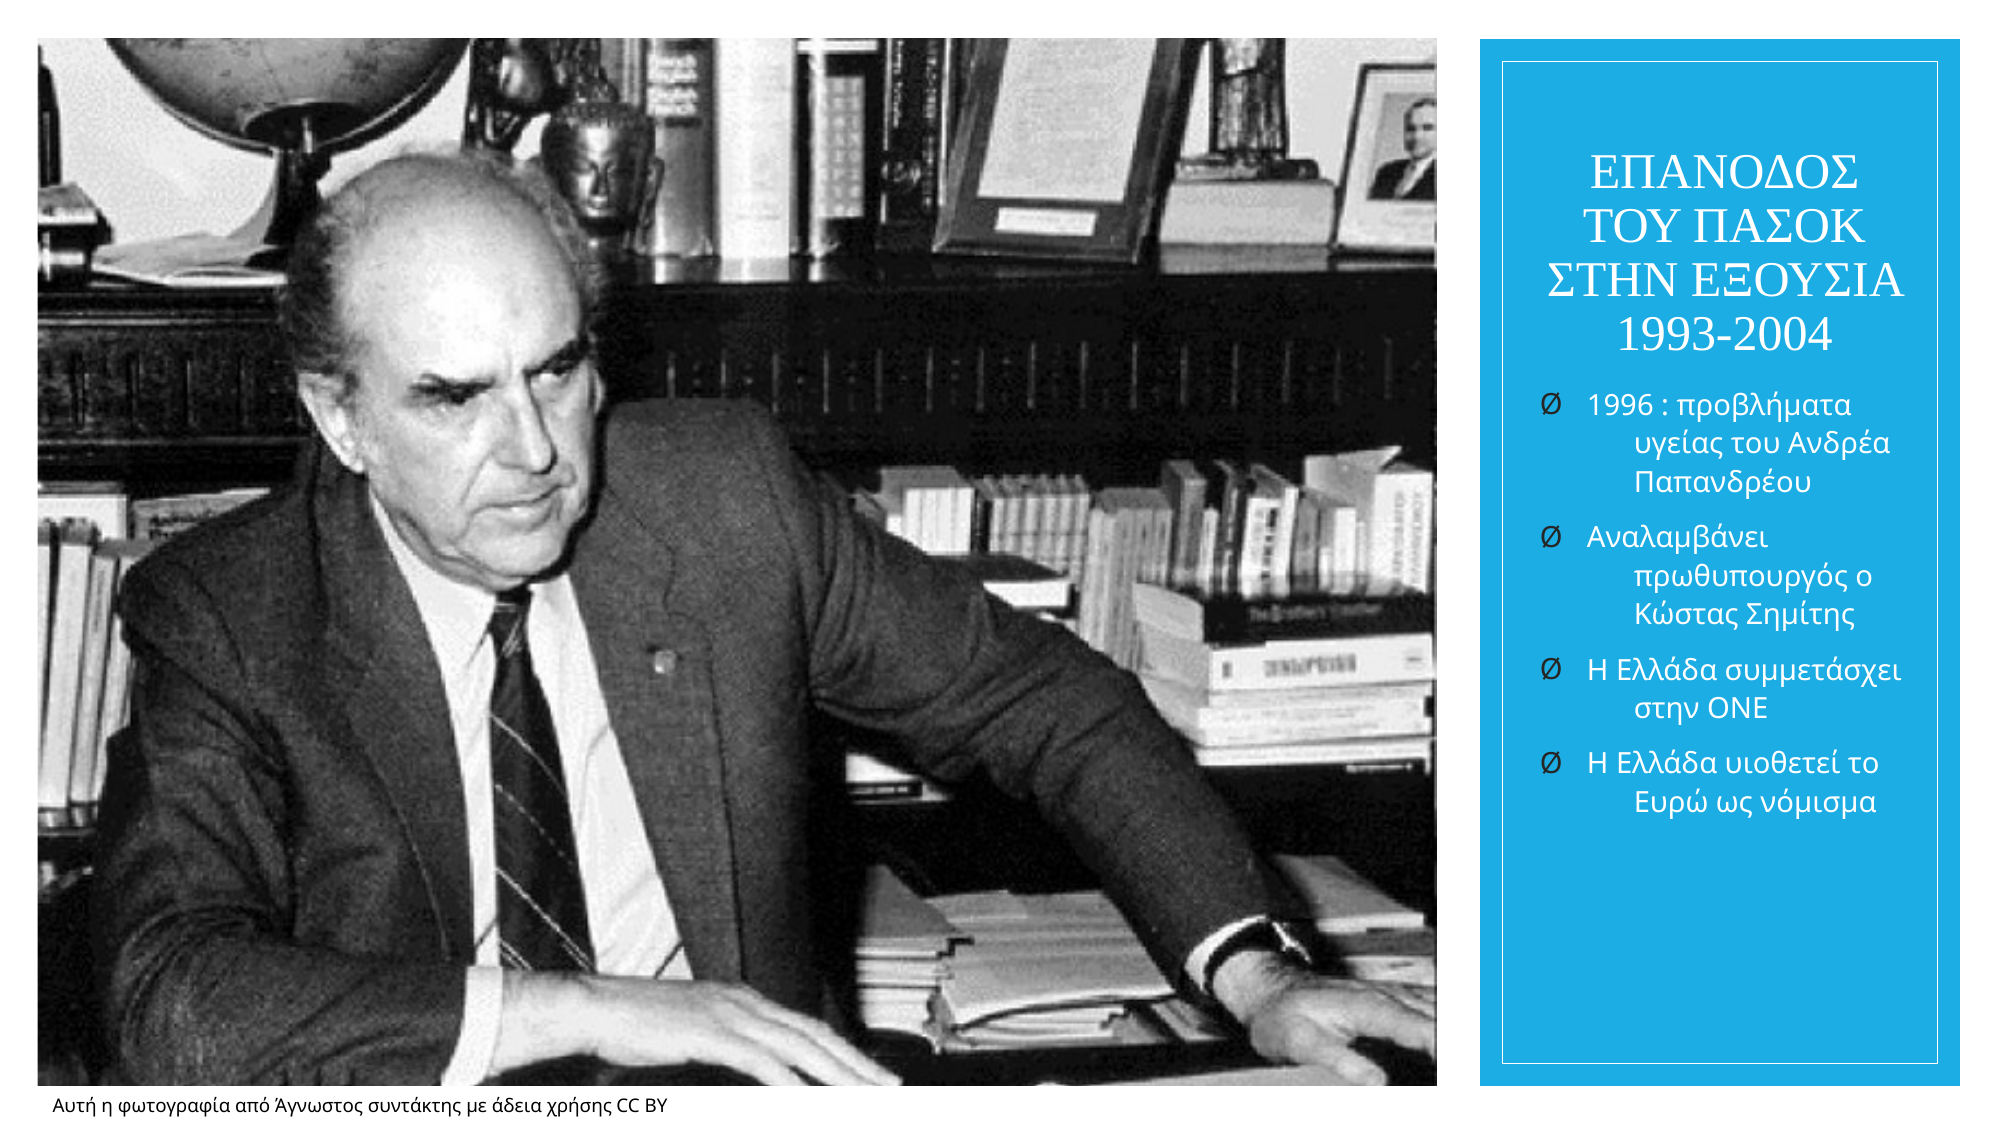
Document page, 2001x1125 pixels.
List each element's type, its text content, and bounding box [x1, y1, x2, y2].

text_box Αυτή η φωτογραφία από Άγνωστος συντάκτης με άδεια χρήσης CC BY [37, 1086, 1437, 1124]
title ΕΠΑΝΟΔΟΣ ΤΟΥ ΠΑΣΟΚ ΣΤΗΝ ΕΞΟΥΣΙΑ 1993-2004 [1524, 98, 1924, 369]
picture [37, 38, 1437, 1086]
list 1996 : προβλήματα υγείας του Ανδρέα Παπανδρέου Αναλαμβάνει πρωθυπουργός ο Κώστας Σημίτης Η Ελλάδα συμμετάσχει στην ΟΝΕ Η Ελλάδα υιοθετεί το Ευρώ ως νόμισμα [1524, 375, 1924, 950]
